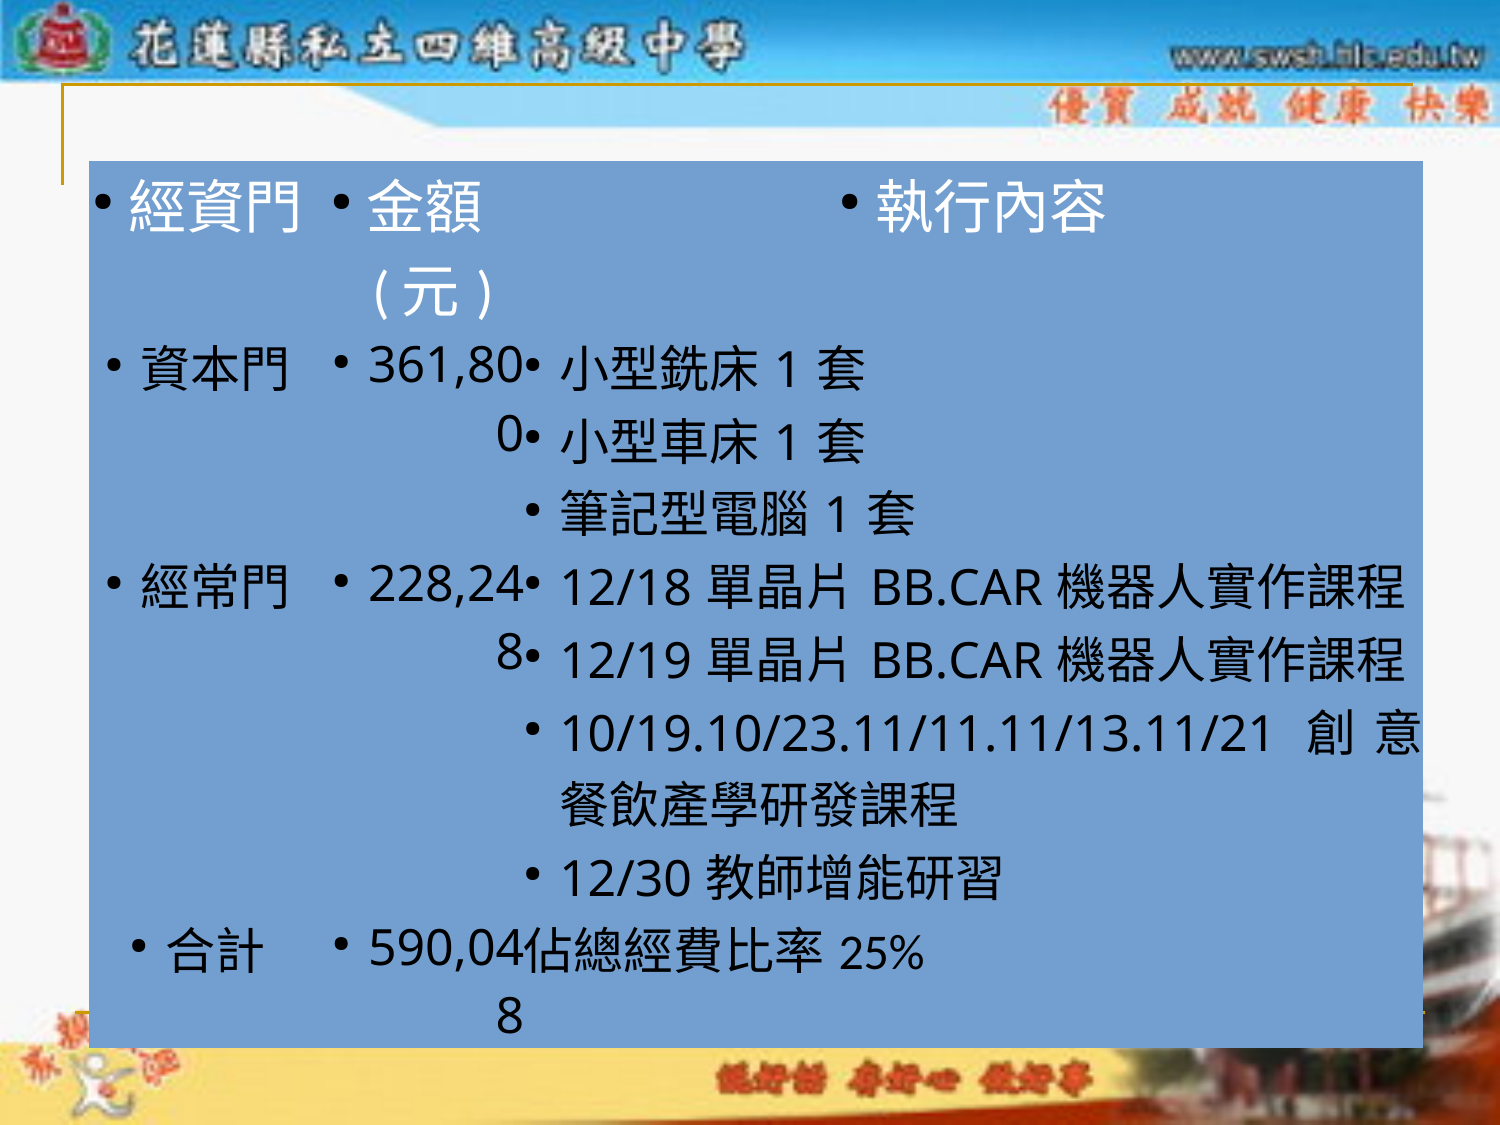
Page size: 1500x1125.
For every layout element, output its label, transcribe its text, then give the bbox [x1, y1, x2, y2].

table_cell 佔總經費比率25% [524, 911, 1423, 1048]
text_box P47 [0, 1023, 262, 1099]
table_header 金額(元) [307, 161, 524, 329]
table_cell 資本門 [89, 329, 307, 548]
table_header 執行內容 [524, 161, 1423, 329]
table_cell 小型銑床1套 小型車床1套 筆記型電腦1套 [524, 329, 1423, 548]
table_cell 經常門 [89, 548, 307, 911]
text_box [1080, 1023, 1431, 1099]
table_cell 228,248 [307, 548, 524, 911]
table_header 經資門 [89, 161, 307, 329]
table_cell 361,800 [307, 329, 524, 548]
table_cell 12/18單晶片BB.CAR機器人實作課程 12/19單晶片BB.CAR機器人實作課程 10/19.10/23.11/11.11/13.11/21創意餐飲產學研發課程 12/30教師增能研習 [524, 548, 1423, 911]
table_cell 合計 [89, 911, 307, 1048]
table_cell 590,048 [307, 911, 524, 1048]
